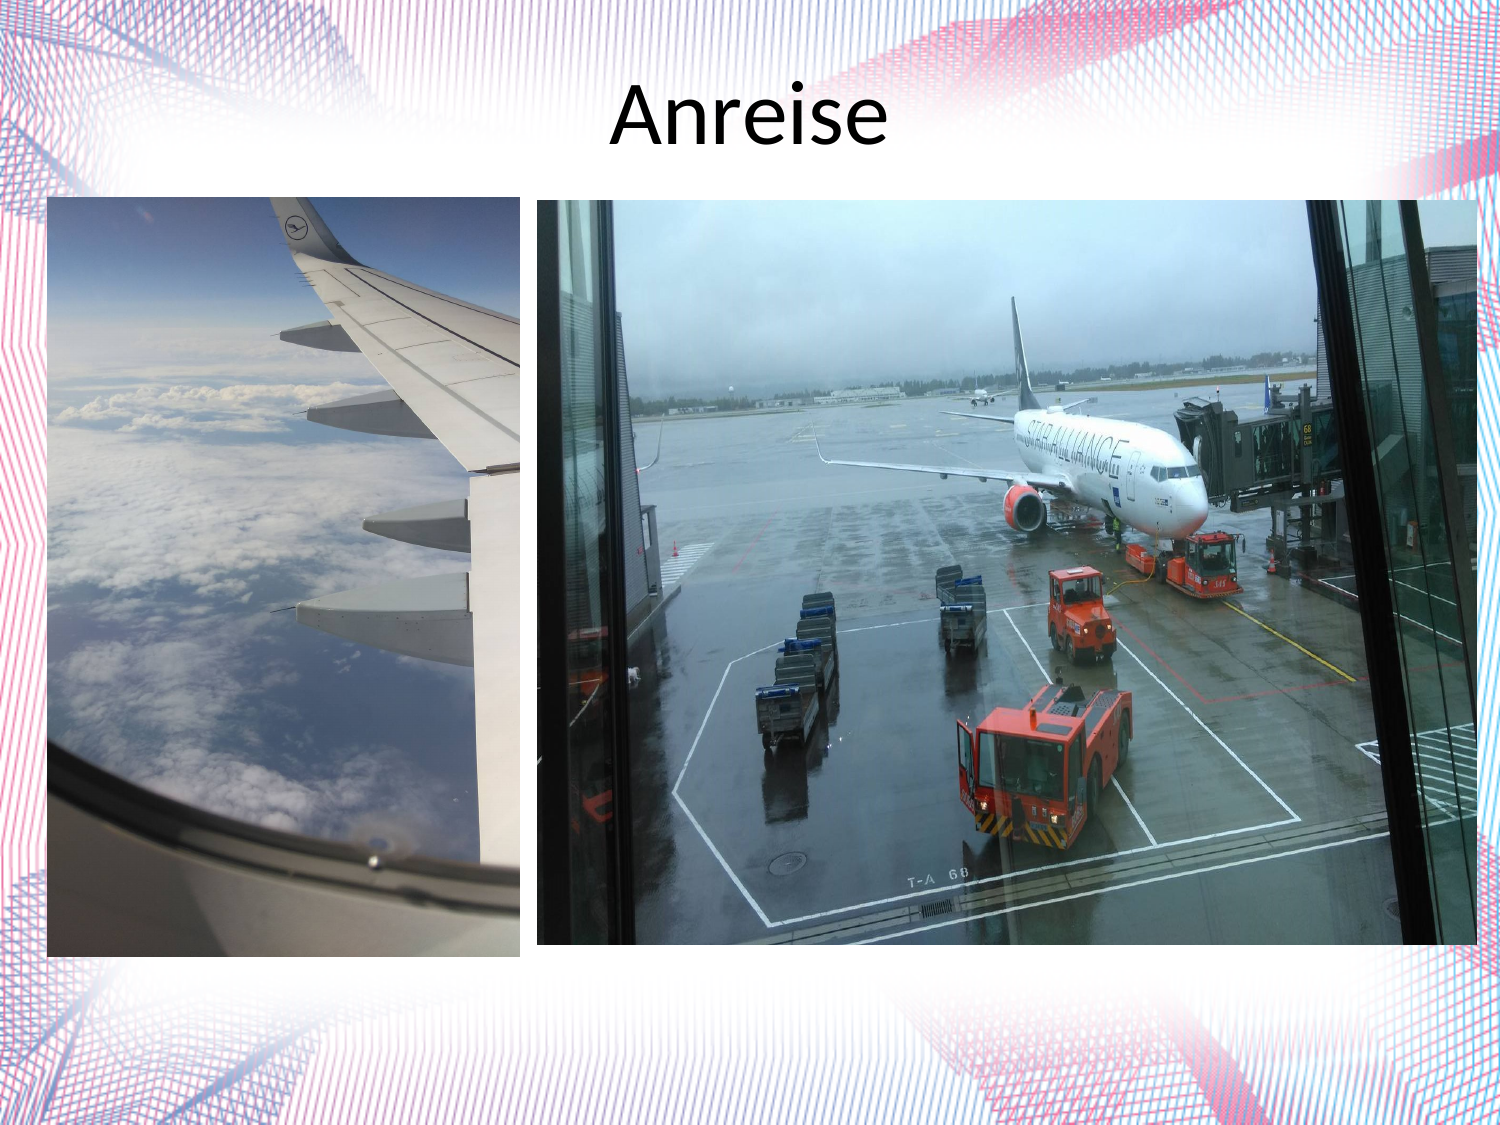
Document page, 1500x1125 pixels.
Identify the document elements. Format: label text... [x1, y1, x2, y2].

title Anreise [75, 45, 1425, 233]
picture [537, 200, 1477, 945]
picture [47, 197, 520, 957]
